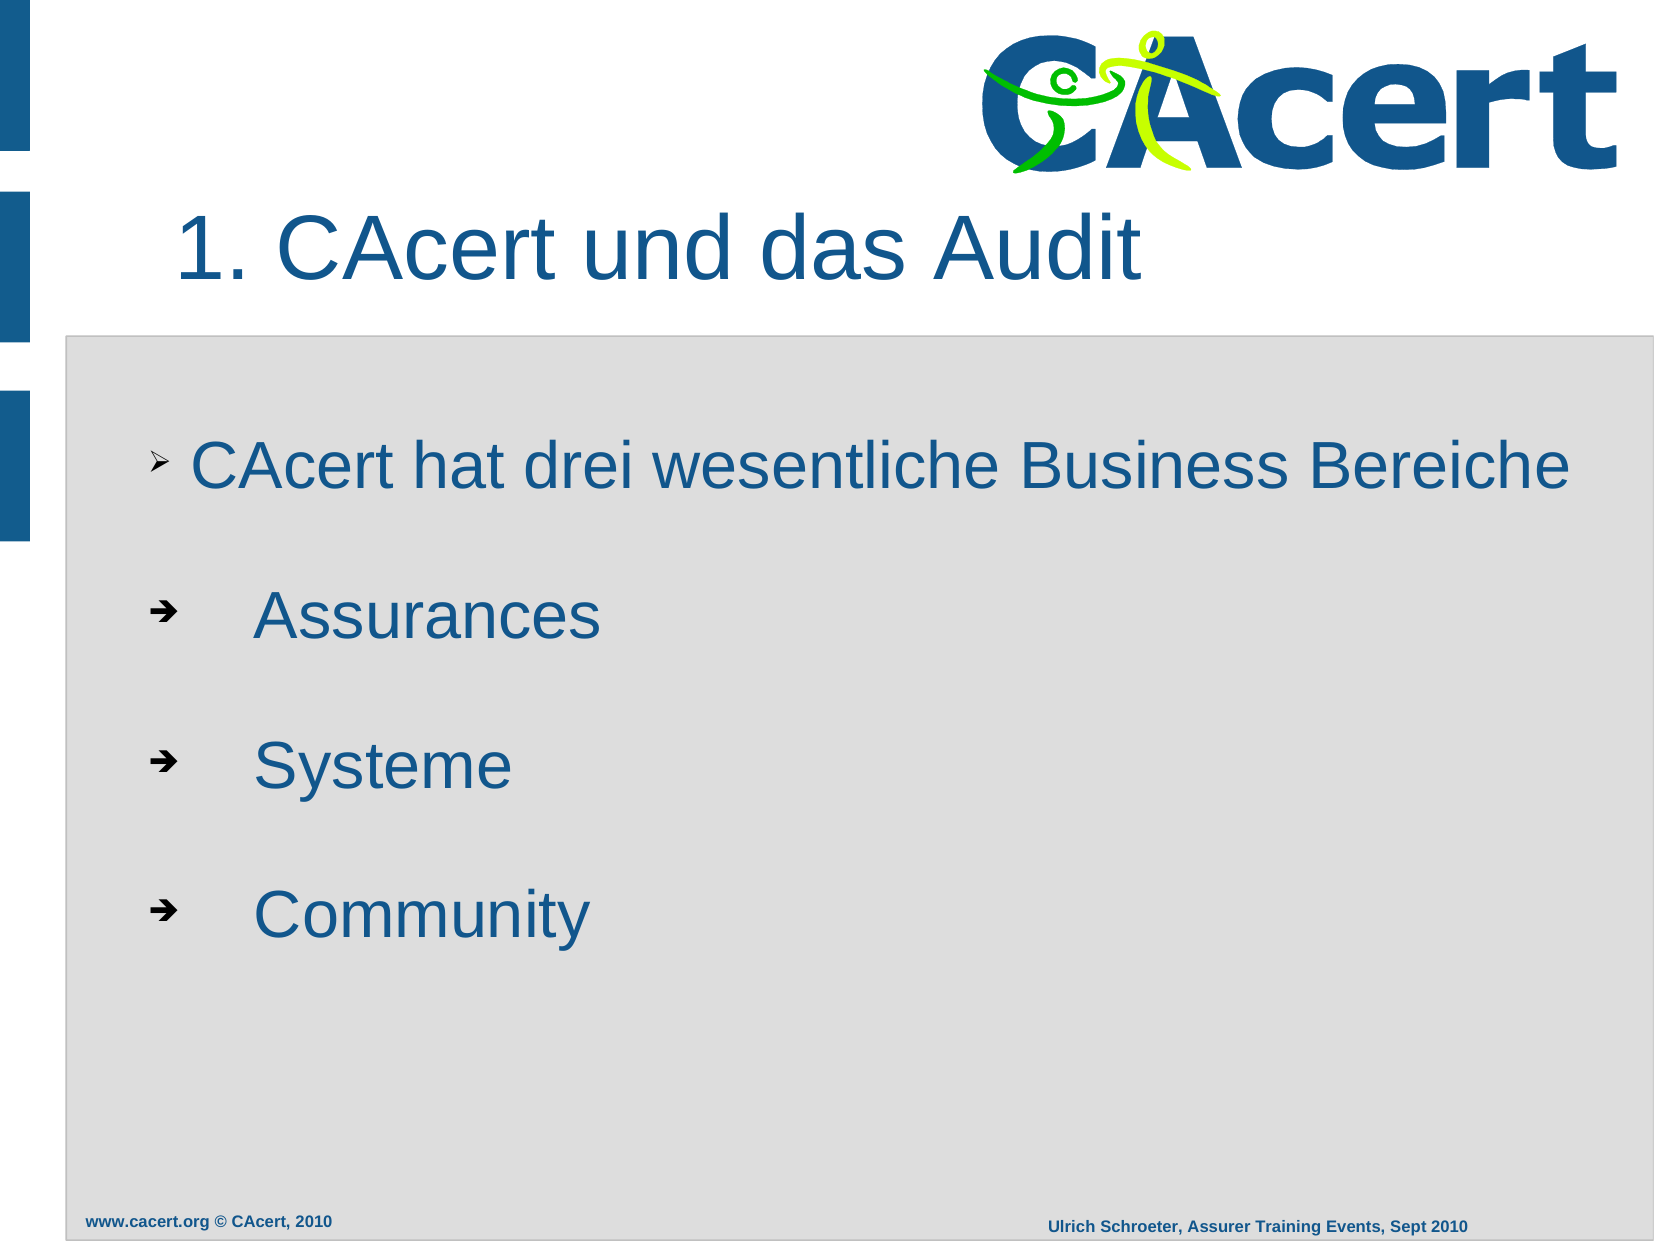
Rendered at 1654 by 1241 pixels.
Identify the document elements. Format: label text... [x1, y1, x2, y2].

text_box 1. CAcert und das Audit [118, 189, 1148, 307]
text_box CAcert hat drei wesentliche Business Bereiche Assurances Systeme Community [133, 332, 1588, 960]
